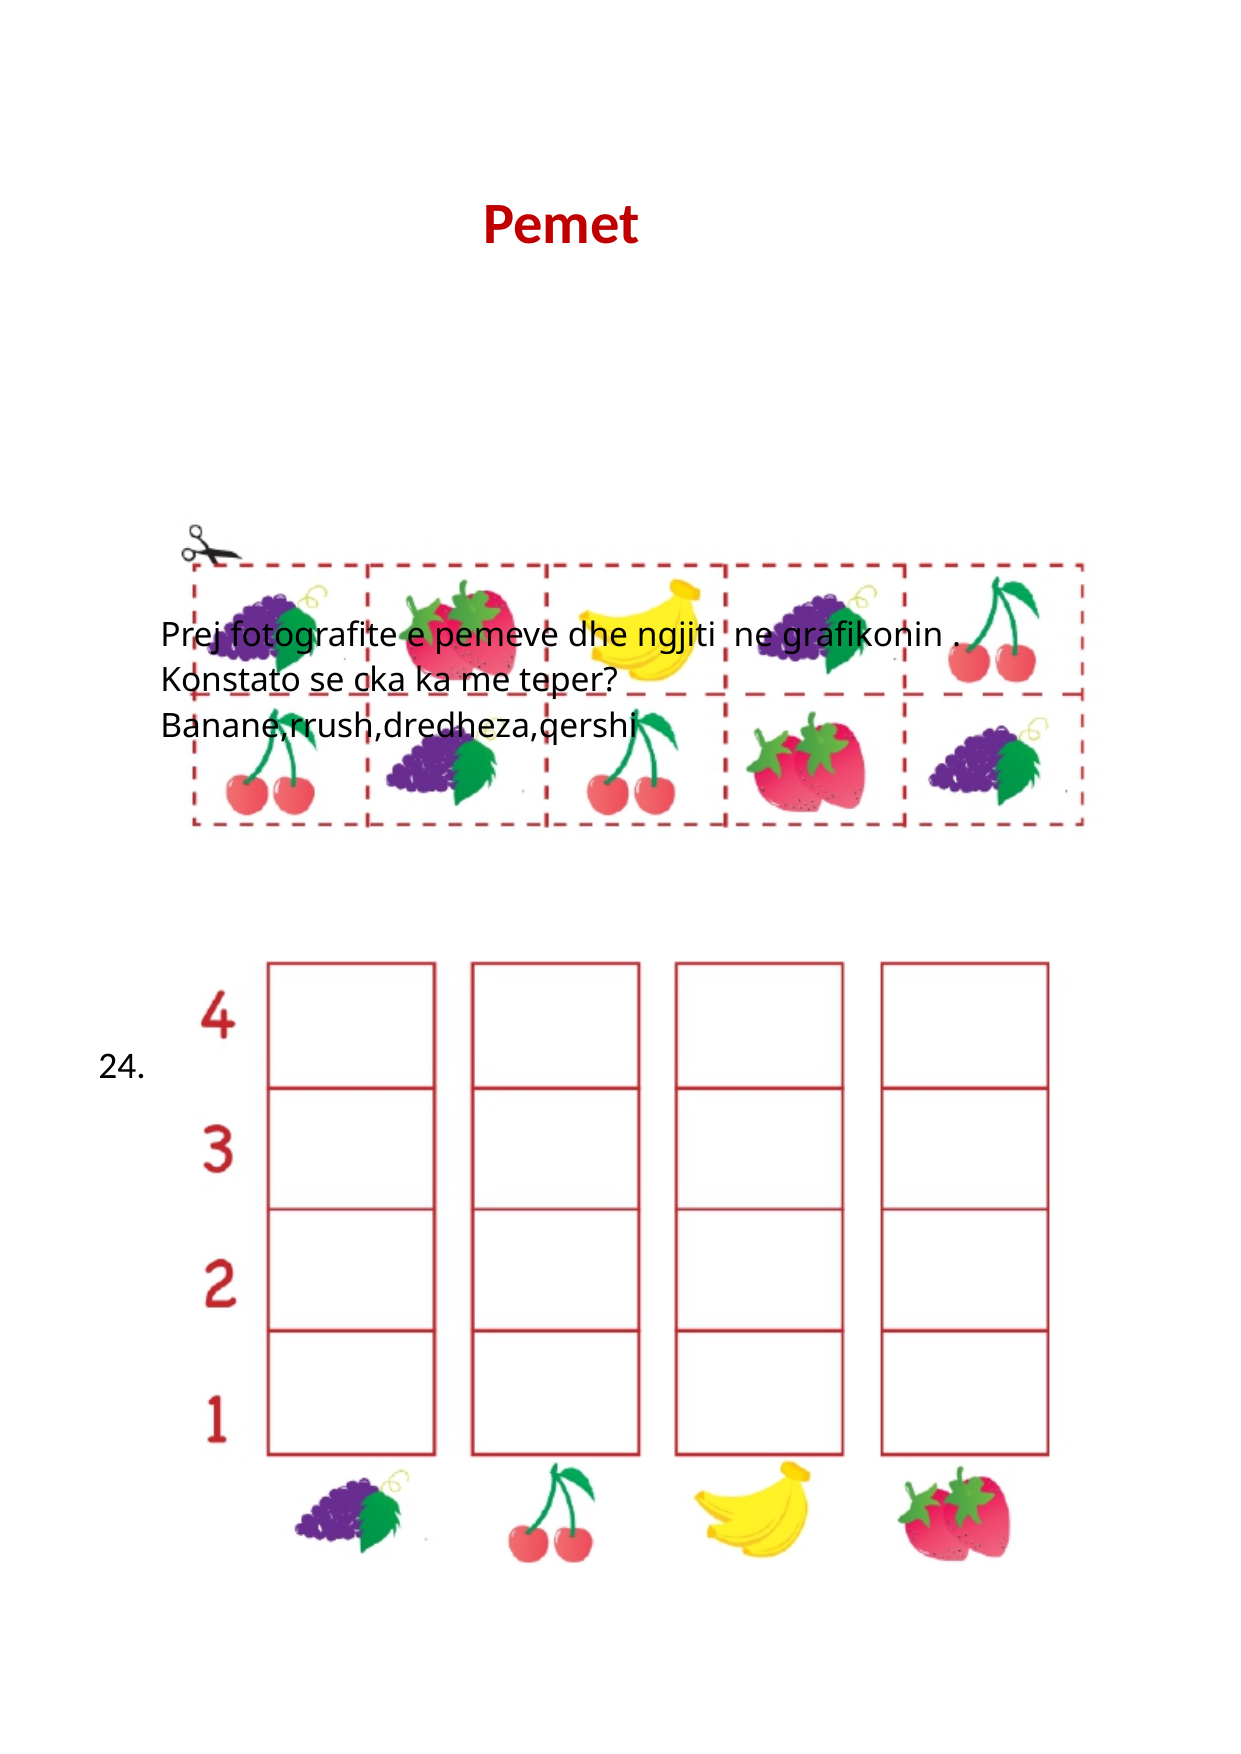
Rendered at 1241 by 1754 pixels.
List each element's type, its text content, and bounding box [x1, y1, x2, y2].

picture [157, 514, 1108, 842]
text_box Pemet Prej fotografite e pemeve dhe ngjiti ne grafikonin . Konstato se cka ka me teper?Banane,rrush,dredheza,qershi [145, 191, 1070, 463]
picture [147, 937, 1098, 1569]
